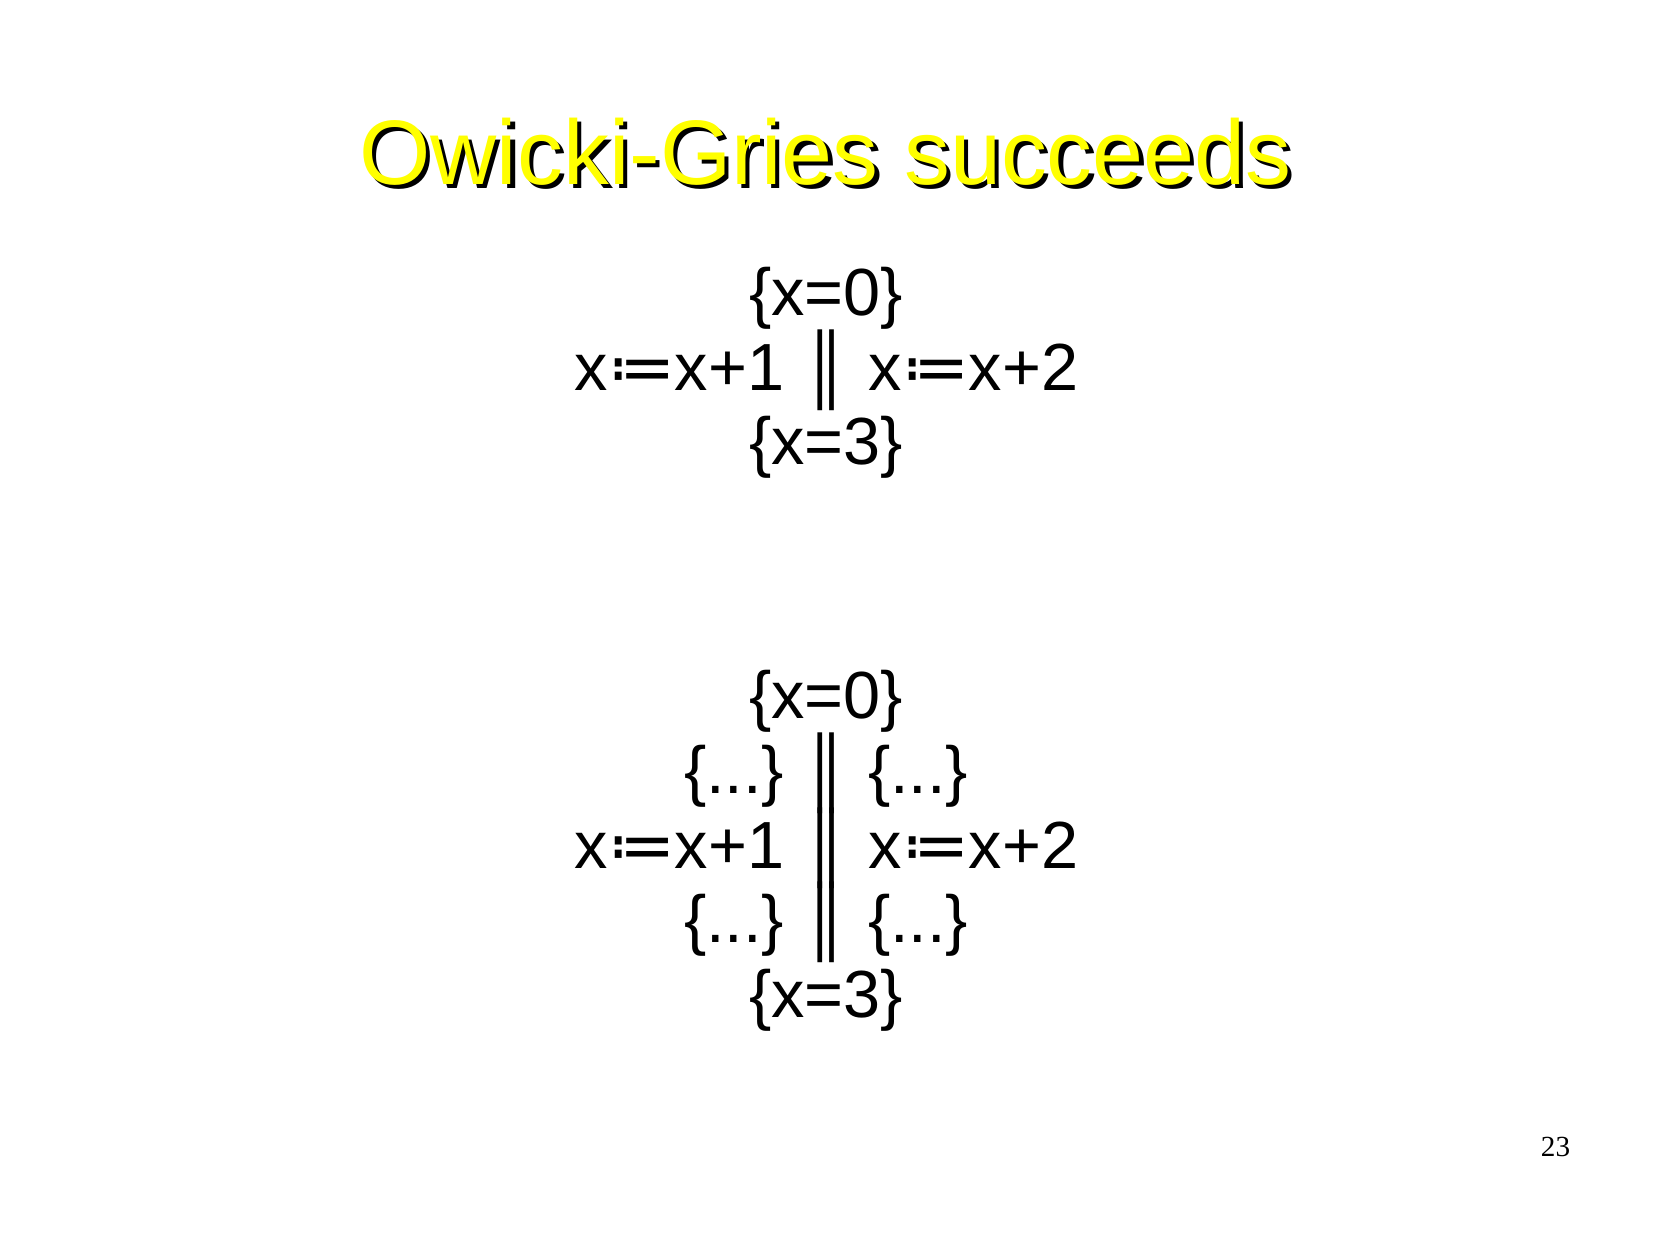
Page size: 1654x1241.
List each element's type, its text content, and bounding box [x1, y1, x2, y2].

title Owicki-Gries succeeds [82, 56, 1571, 250]
list {x=0} x≔x+1 ║ x≔x+2 {x=3} {x=0} {...} ║ {...} x≔x+1 ║ x≔x+2 {...} ║ {...} {x=3} [82, 254, 1571, 1206]
